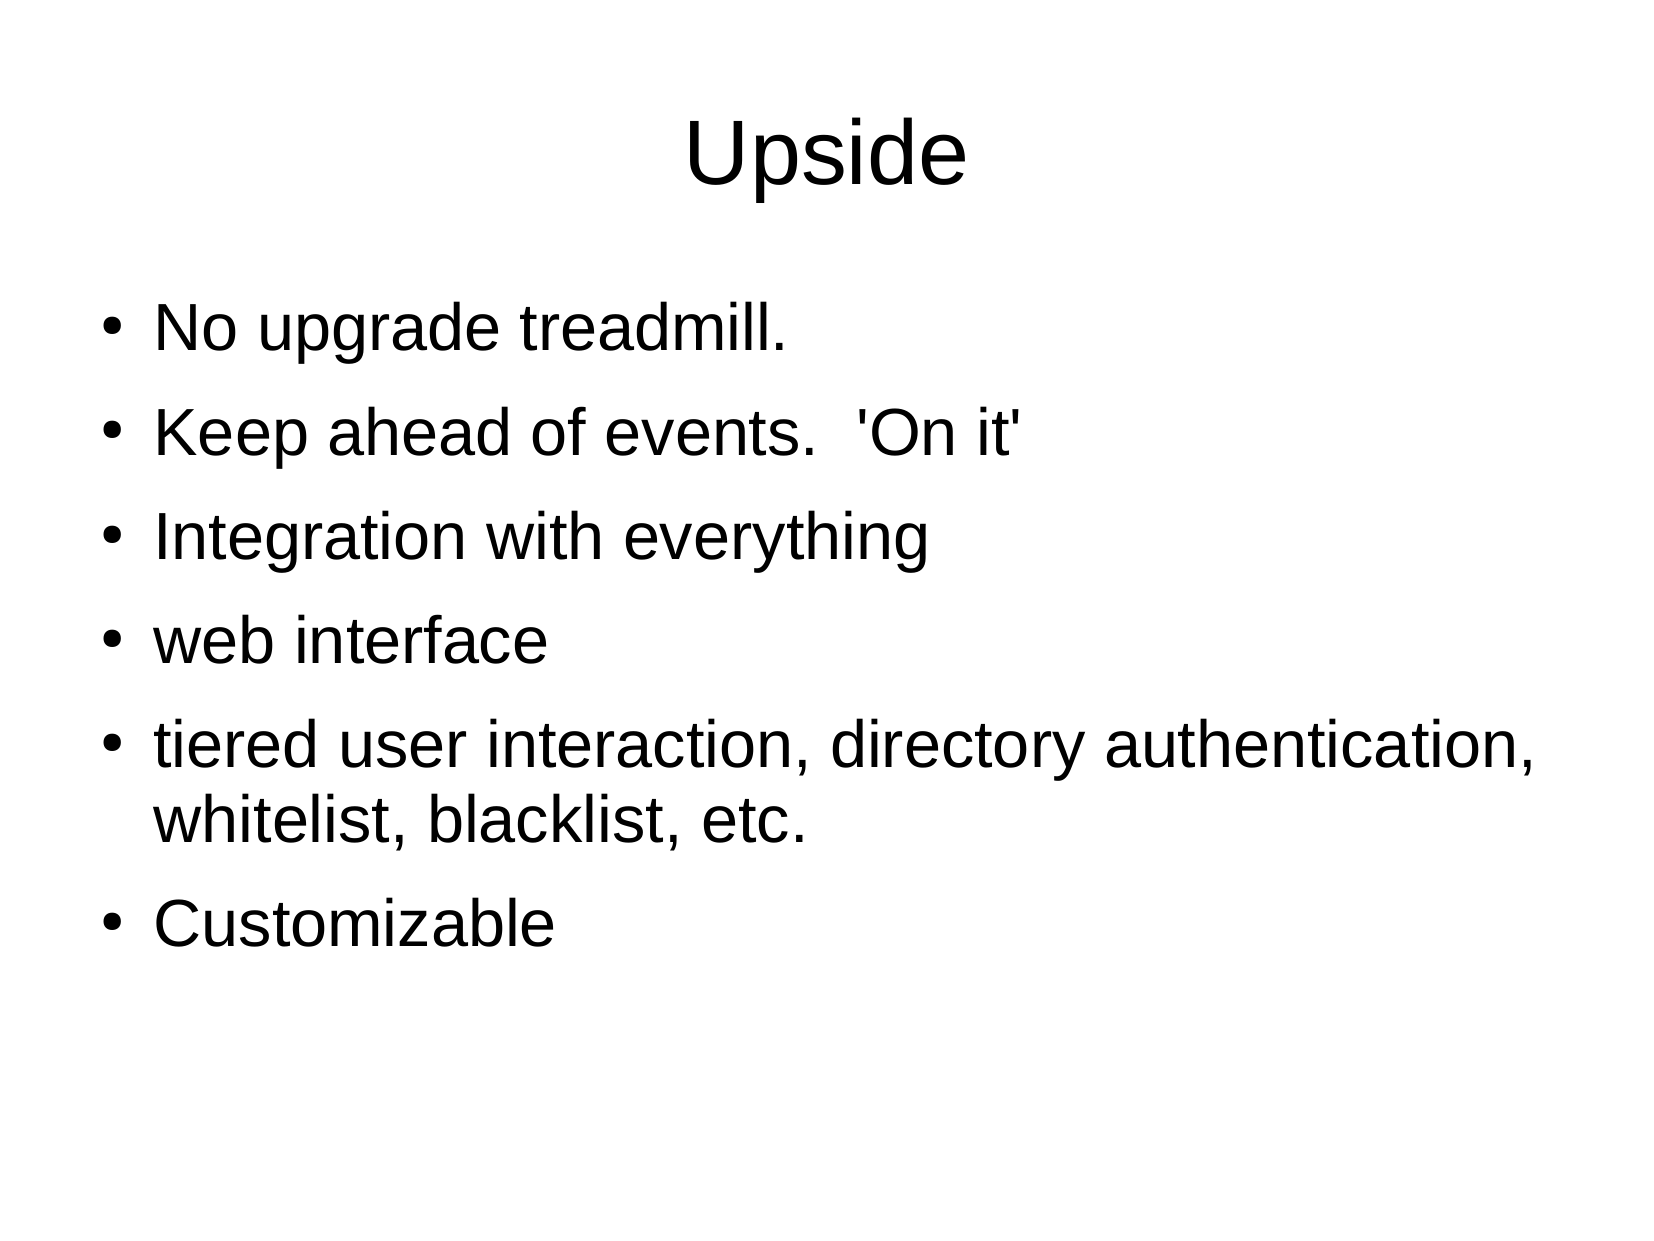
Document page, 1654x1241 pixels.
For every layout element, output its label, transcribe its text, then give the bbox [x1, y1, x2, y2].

title Upside [82, 49, 1571, 257]
list No upgrade treadmill. Keep ahead of events. 'On it' Integration with everything web interface tiered user interaction, directory authentication, whitelist, blacklist, etc. Customizable [82, 290, 1571, 1010]
